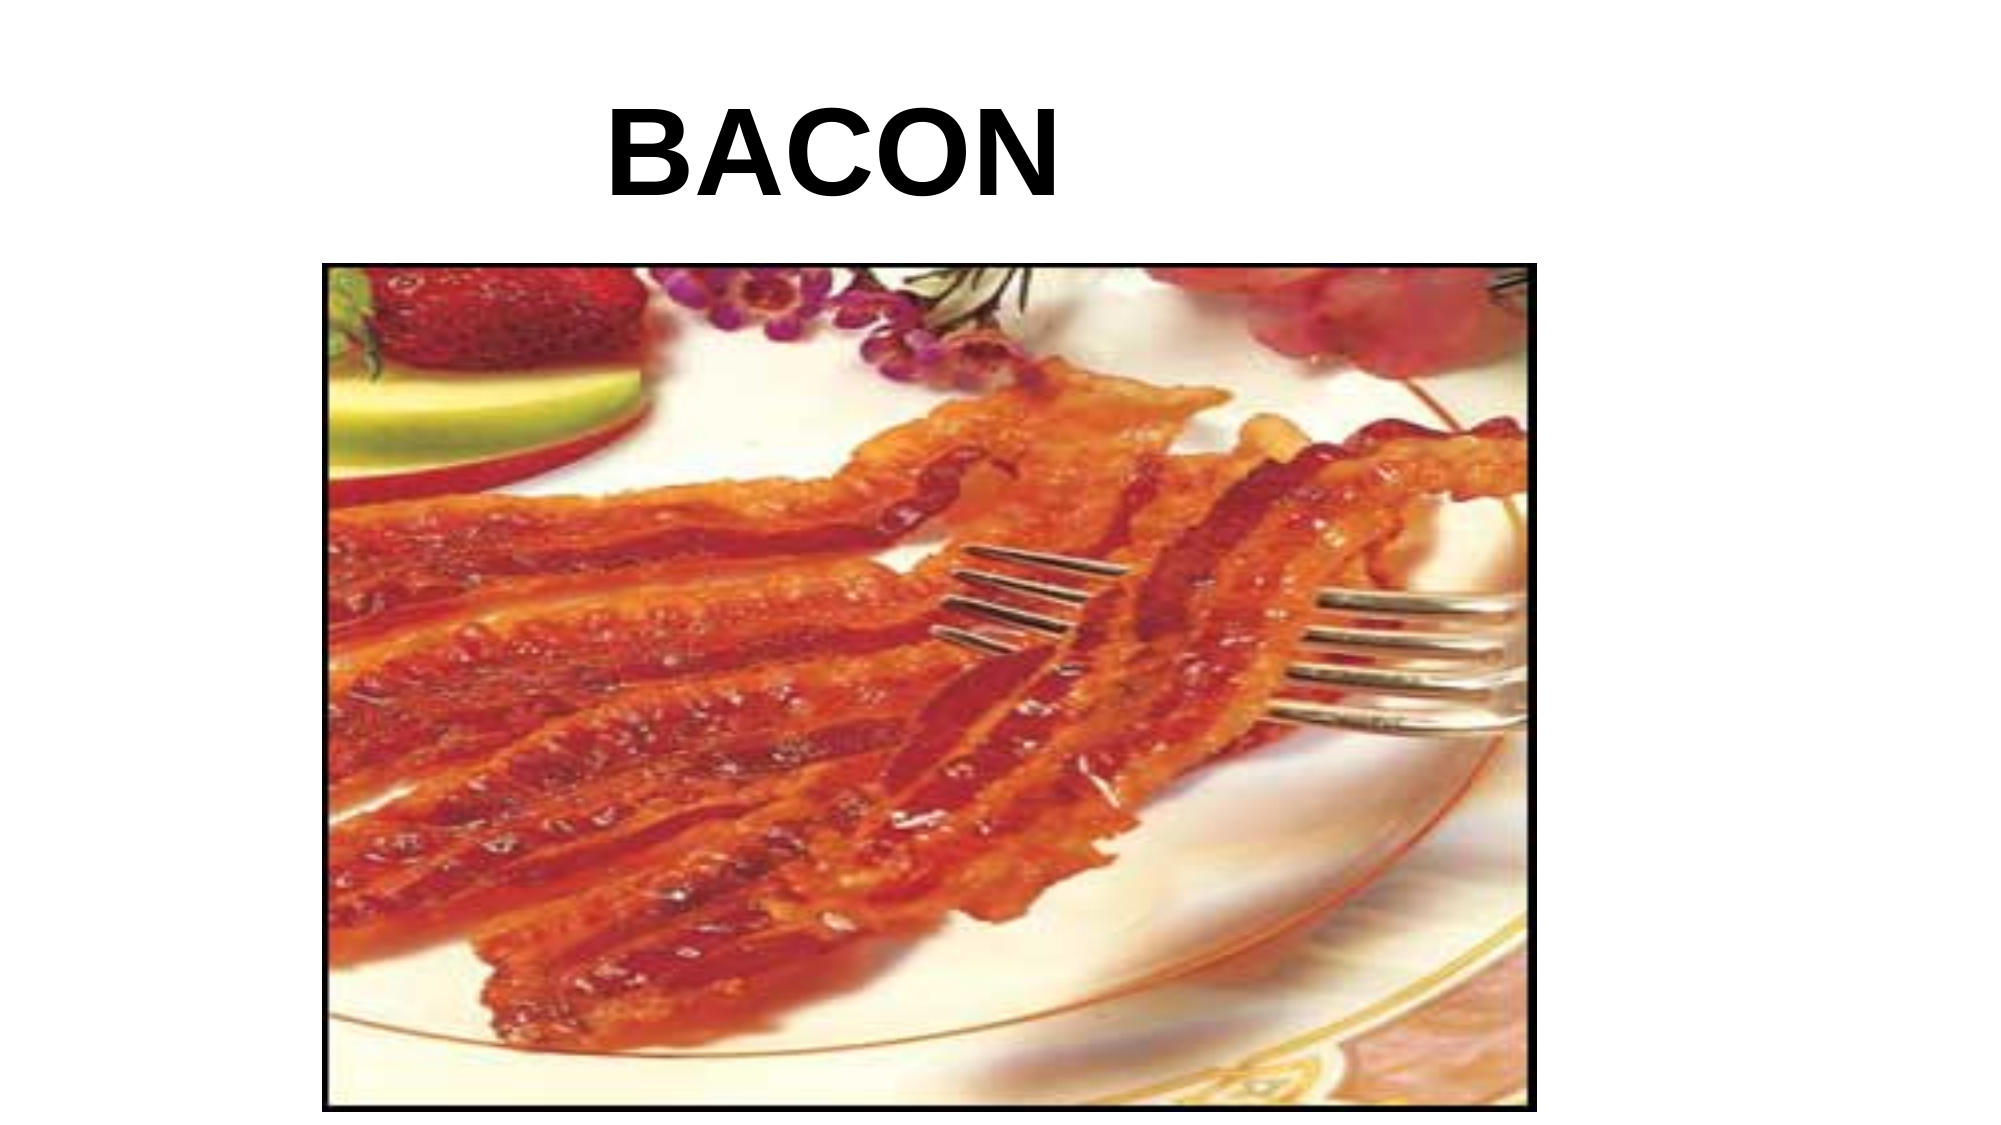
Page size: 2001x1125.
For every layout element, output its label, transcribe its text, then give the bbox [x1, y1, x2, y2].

picture [322, 263, 1537, 1112]
title BACON [137, 45, 1863, 264]
